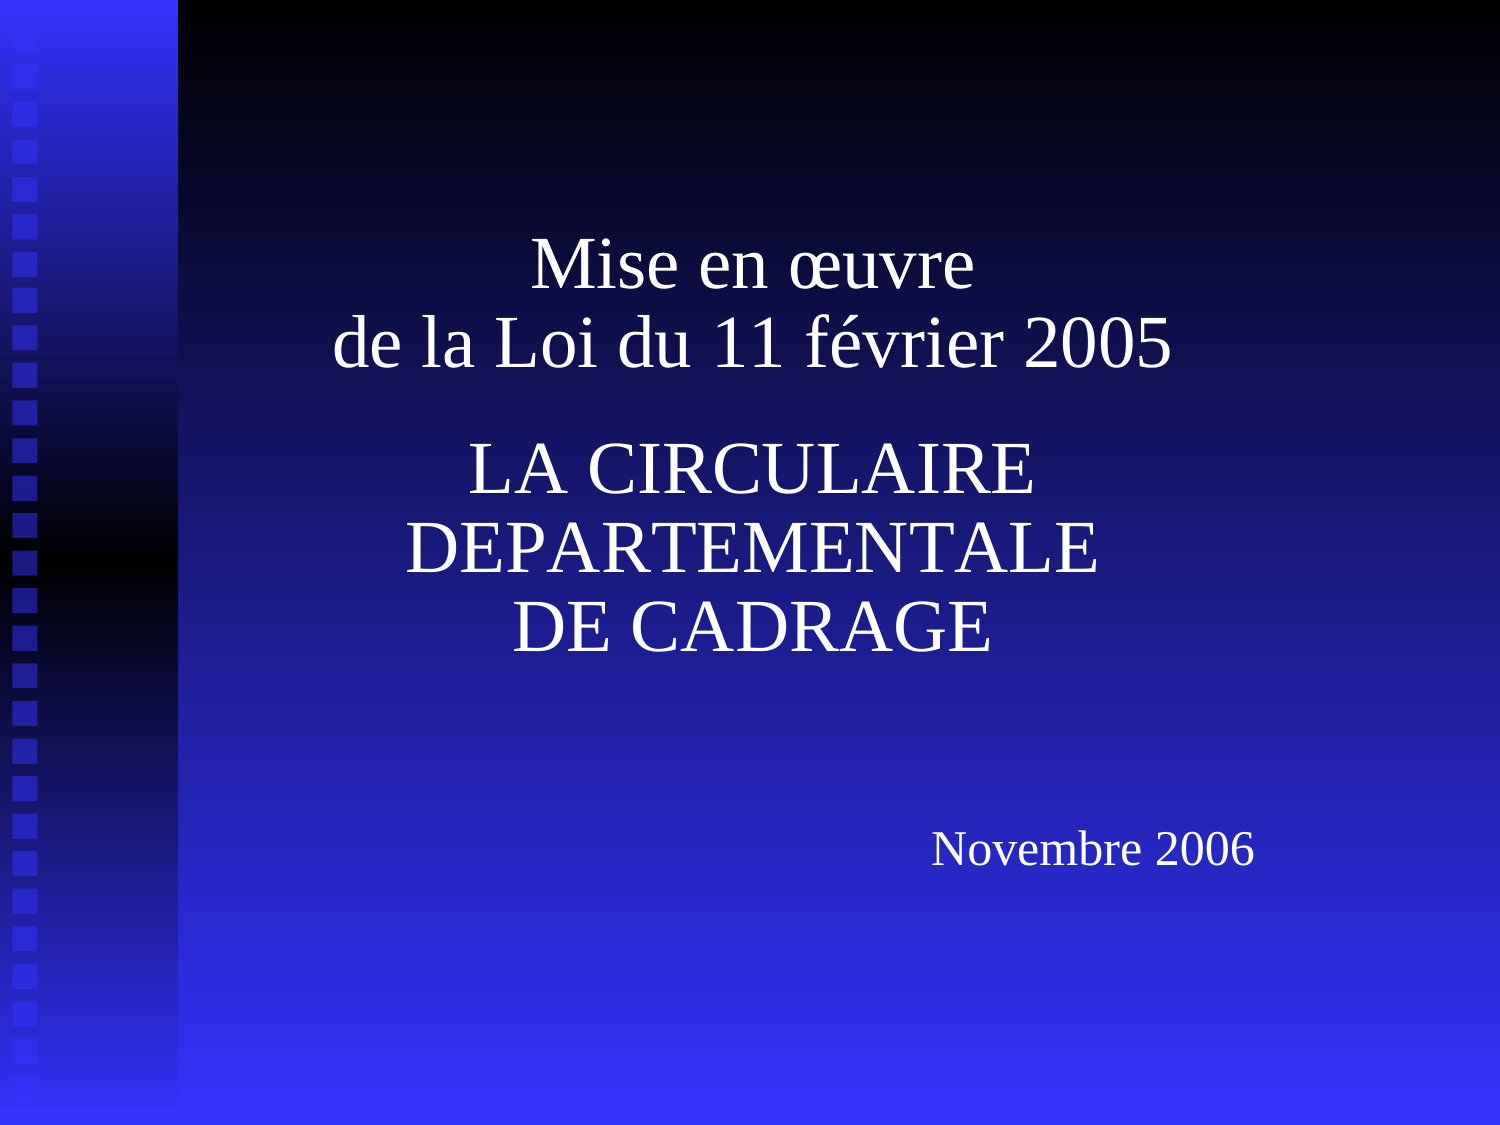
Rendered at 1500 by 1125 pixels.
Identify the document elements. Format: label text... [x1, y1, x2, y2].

text_box Mise en œuvre de la Loi du 11 février 2005 LA CIRCULAIRE DEPARTEMENTALE DE CADRAGE Novembre 2006 [236, 88, 1270, 884]
